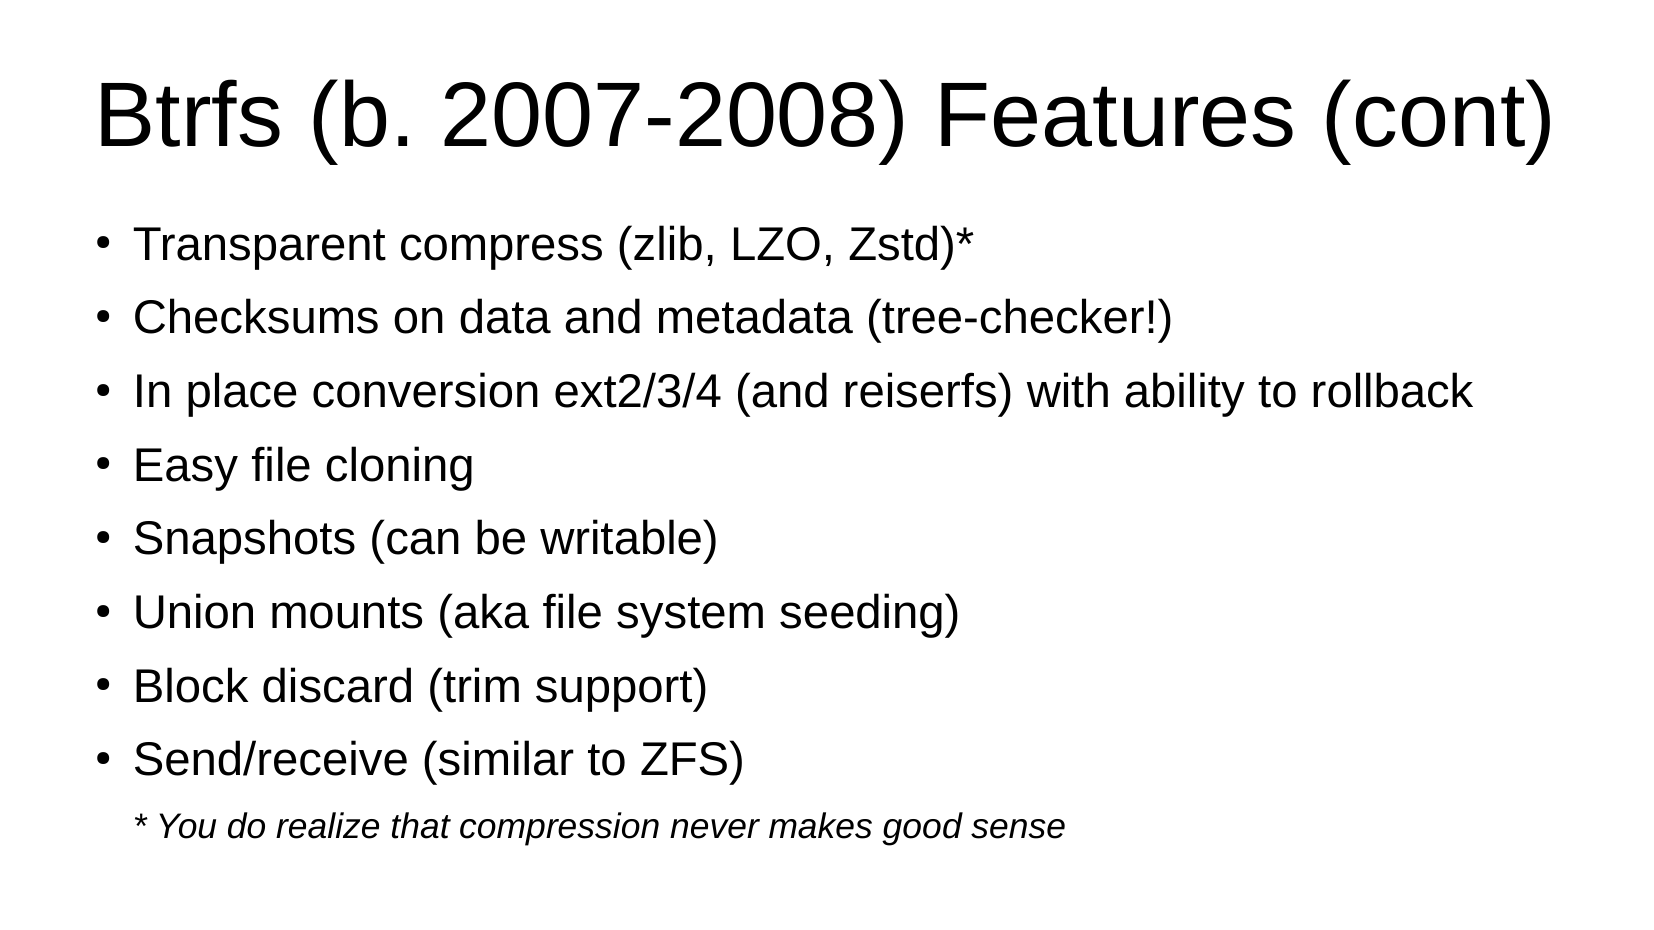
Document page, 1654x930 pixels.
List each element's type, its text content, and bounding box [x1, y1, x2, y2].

list Transparent compress (zlib, LZO, Zstd)* Checksums on data and metadata (tree-checker!) In place conversion ext2/3/4 (and reiserfs) with ability to rollback Easy file cloning Snapshots (can be writable) Union mounts (aka file system seeding) Block discard (trim support) Send/receive (similar to ZFS) * You do realize that compression never makes good sense [82, 217, 1571, 856]
title Btrfs (b. 2007-2008) Features (cont) [82, 37, 1571, 193]
